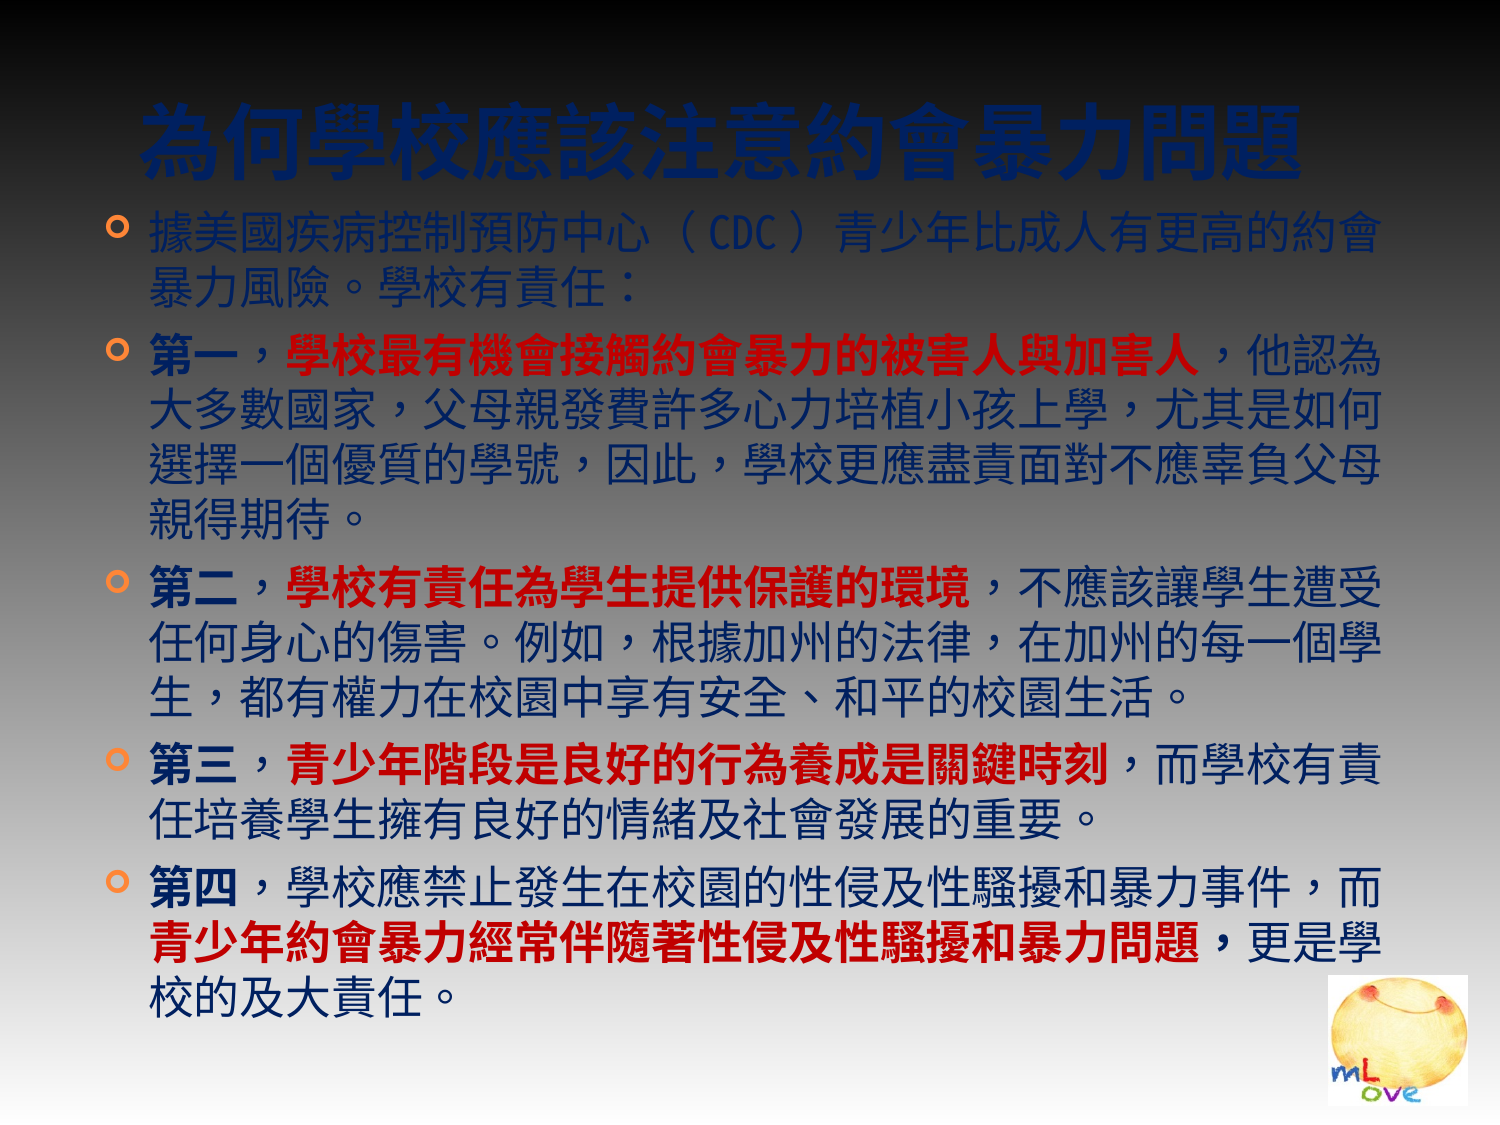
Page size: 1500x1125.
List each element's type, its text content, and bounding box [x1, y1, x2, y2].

title 為何學校應該注意約會暴力問題 [123, 54, 1399, 196]
list 據美國疾病控制預防中心（CDC）青少年比成人有更高的約會暴力風險。學校有責任： 第一，學校最有機會接觸約會暴力的被害人與加害人，他認為大多數國家，父母親發費許多心力培植小孩上學，尤其是如何選擇一個優質的學號，因此，學校更應盡責面對不應辜負父母親得期待。 第二，學校有責任為學生提供保護的環境，不應該讓學生遭受任何身心的傷害。例如，根據加州的法律，在加州的每一個學生，都有權力在校園中享有安全、和平的校園生活。 第三，青少年階段是良好的行為養成是關鍵時刻，而學校有責任培養學生擁有良好的情緒及社會發展的重要。 第四，學校應禁止發生在校園的性侵及性騷擾和暴力事件，而青少年約會暴力經常伴隨著性侵及性騷擾和暴力問題，更是學校的及大責任。 [88, 196, 1425, 1059]
picture [1328, 975, 1468, 1106]
